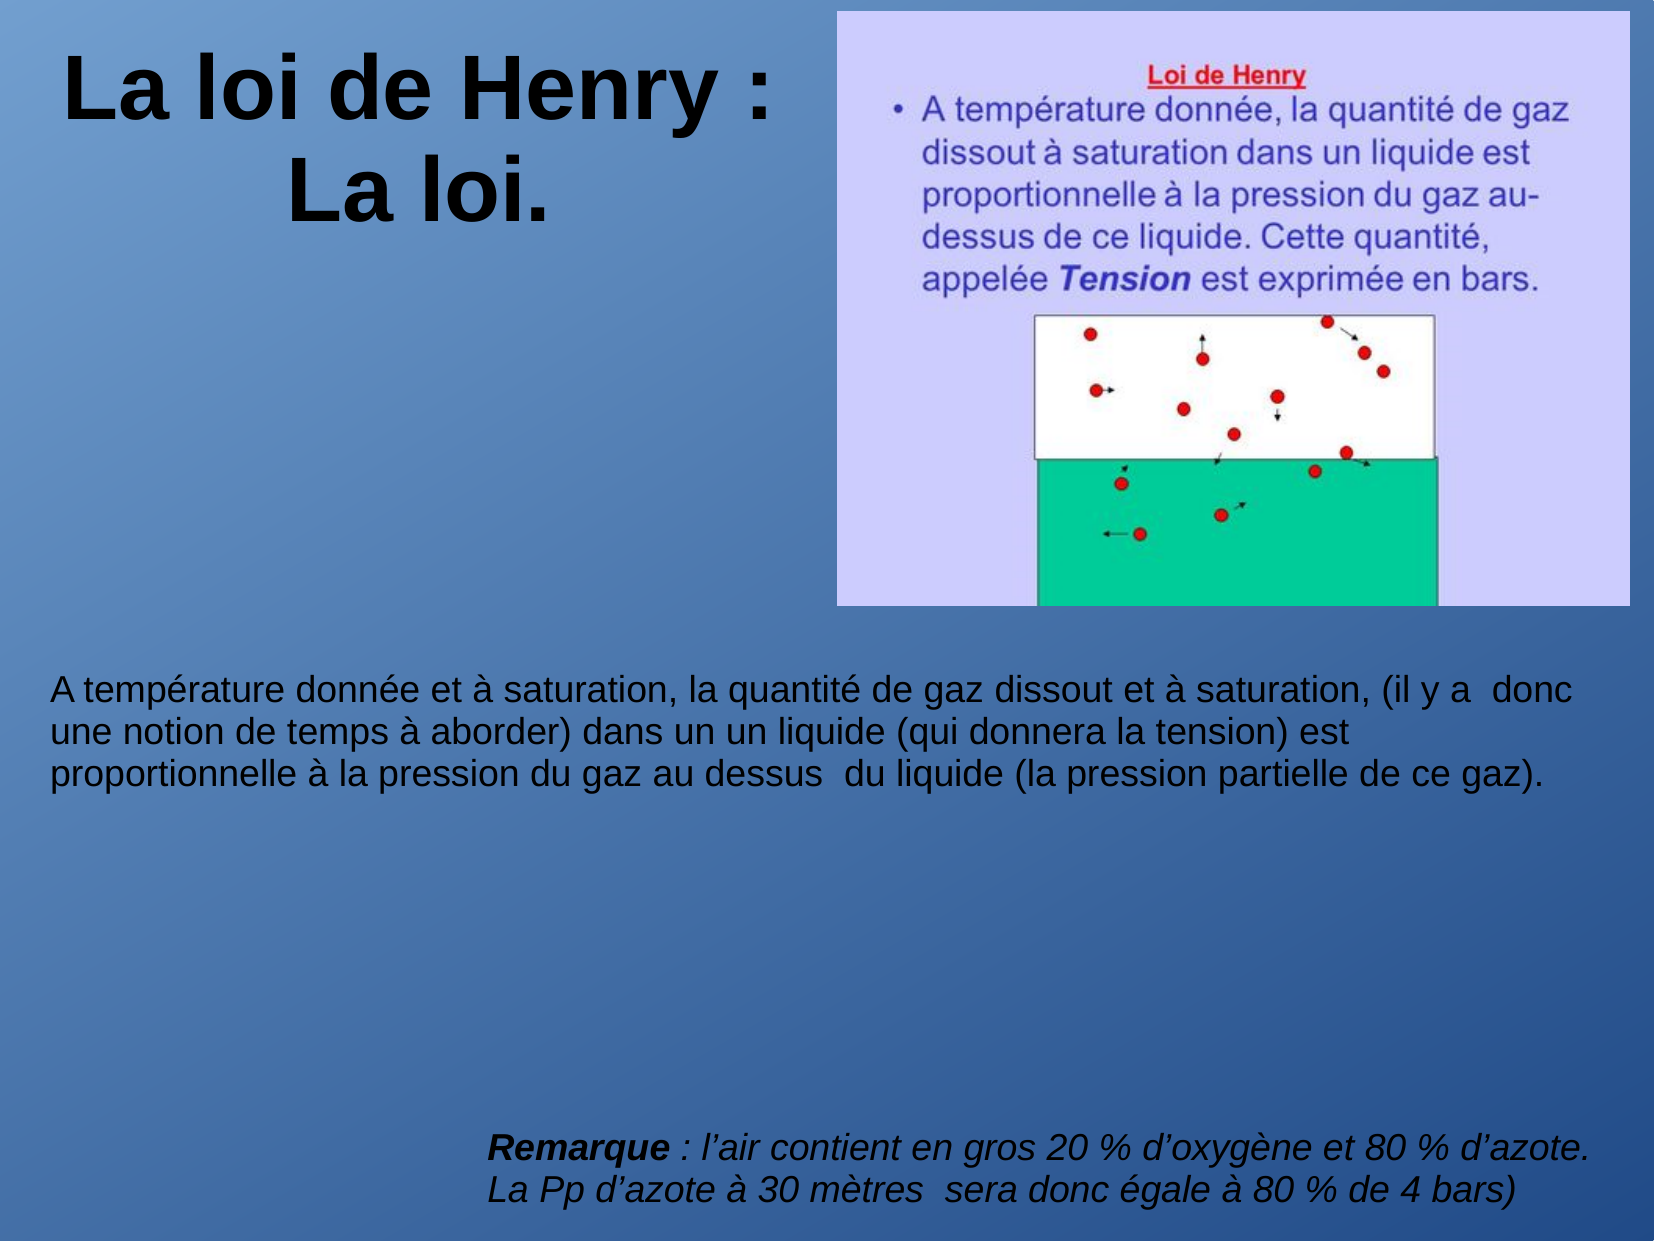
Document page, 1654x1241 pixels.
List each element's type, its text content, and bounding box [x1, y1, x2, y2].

title La loi de Henry : La loi. [47, 35, 792, 243]
text_box A température donnée et à saturation, la quantité de gaz dissout et à saturation, (il y a donc une notion de temps à aborder) dans un un liquide (qui donnera la tension) est proportionnelle à la pression du gaz au dessus du liquide (la pression partielle de ce gaz). [35, 661, 1595, 843]
picture [837, 11, 1630, 606]
text_box Remarque : l’air contient en gros 20 % d’oxygène et 80 % d’azote. La Pp d’azote à 30 mètres sera donc égale à 80 % de 4 bars) [472, 1118, 1630, 1217]
